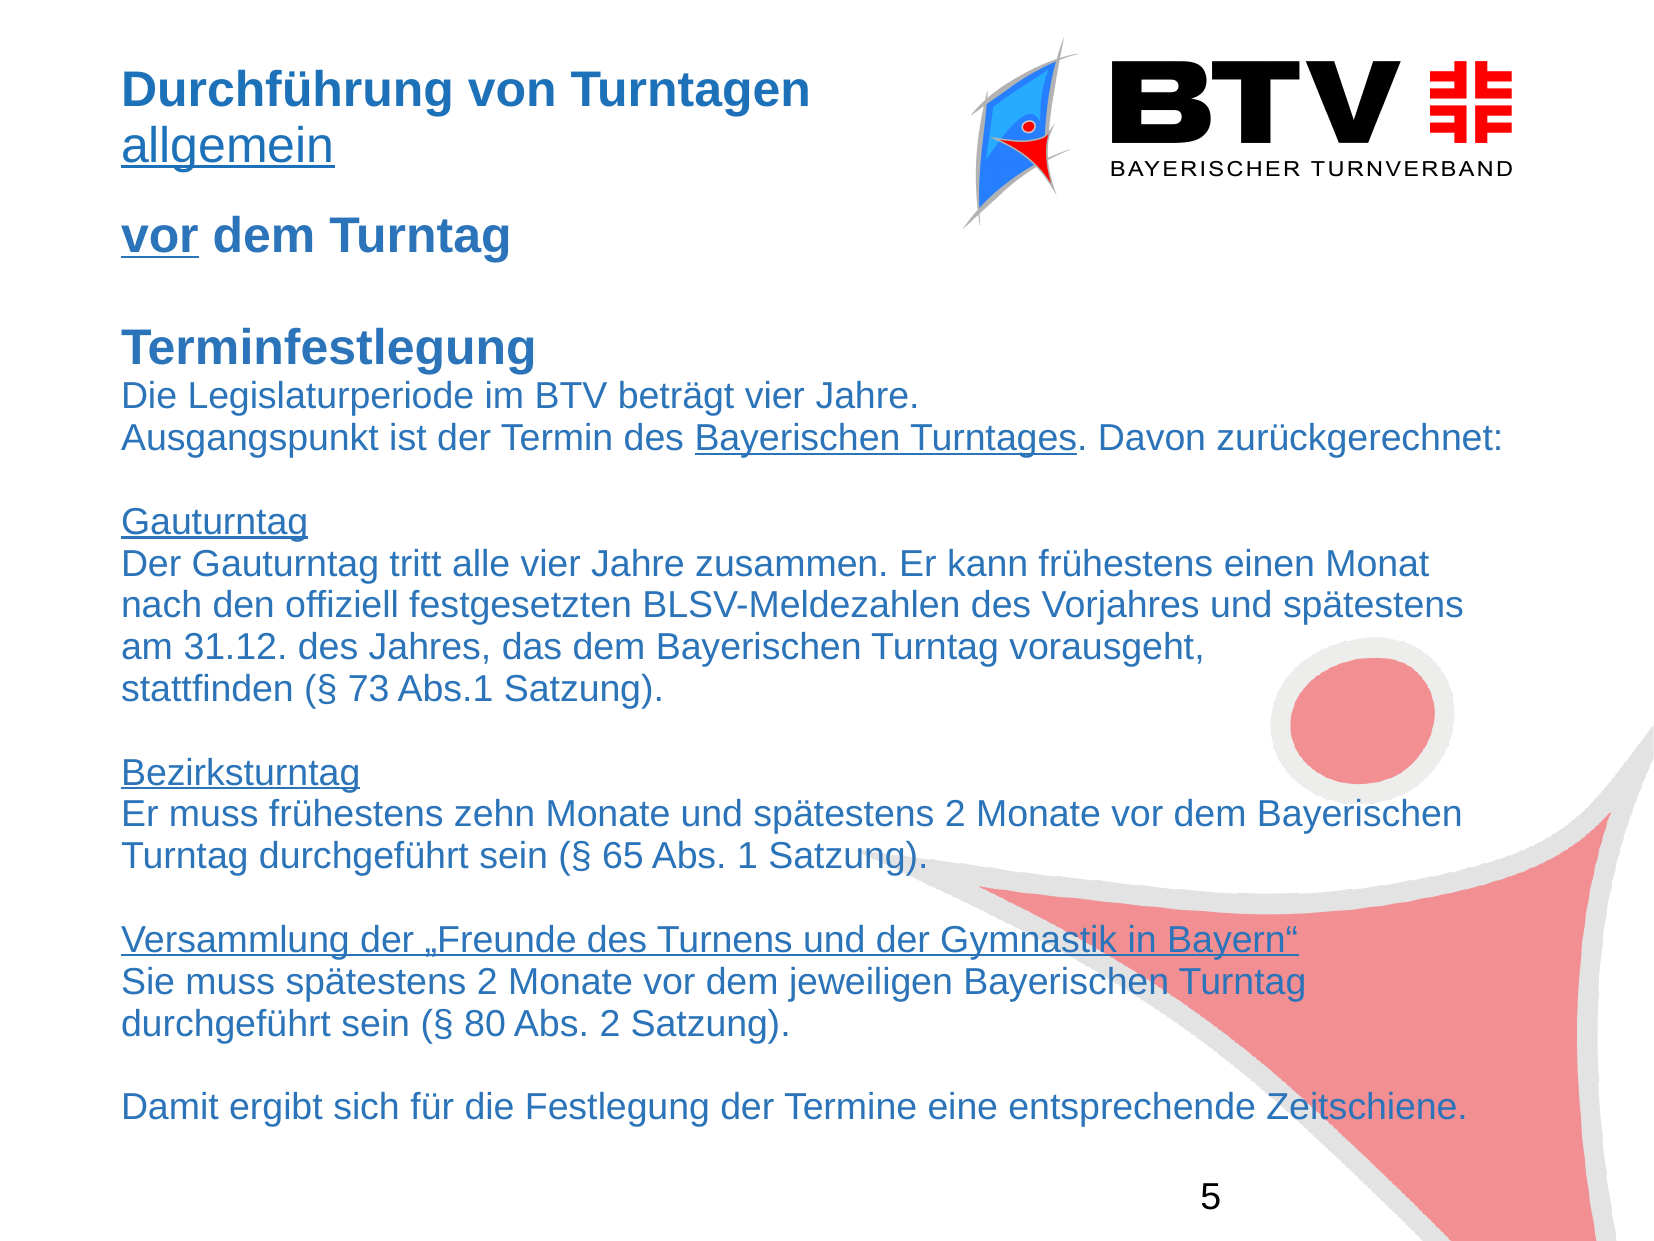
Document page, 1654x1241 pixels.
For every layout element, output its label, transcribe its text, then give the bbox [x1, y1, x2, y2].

picture [854, 637, 1654, 1241]
title Durchführung von Turntagen allgemein [106, 54, 892, 200]
picture [939, 24, 1548, 248]
text_box <Nummer> [1185, 1169, 1571, 1216]
subtitle vor dem Turntag Terminfestlegung Die Legislaturperiode im BTV beträgt vier Jahre. Ausgangspunkt ist der Termin des Bayerischen Turntages. Davon zurückgerechnet: Gauturntag Der Gauturntag tritt alle vier Jahre zusammen. Er kann frühestens einen Monat nach den offiziell festgesetzten BLSV-Meldezahlen des Vorjahres und spätestens am 31.12. des Jahres, das dem Bayerischen Turntag vorausgeht, stattfinden (§ 73 Abs.1 Satzung). Bezirksturntag Er muss frühestens zehn Monate und spätestens 2 Monate vor dem Bayerischen Turntag durchgeführt sein (§ 65 Abs. 1 Satzung). Versammlung der „Freunde des Turnens und der Gymnastik in Bayern“ Sie muss spätestens 2 Monate vor dem jeweiligen Bayerischen Turntag durchgeführt sein (§ 80 Abs. 2 Satzung). Damit ergibt sich für die Festlegung der Termine eine entsprechende Zeitschiene. [106, 200, 1536, 1158]
